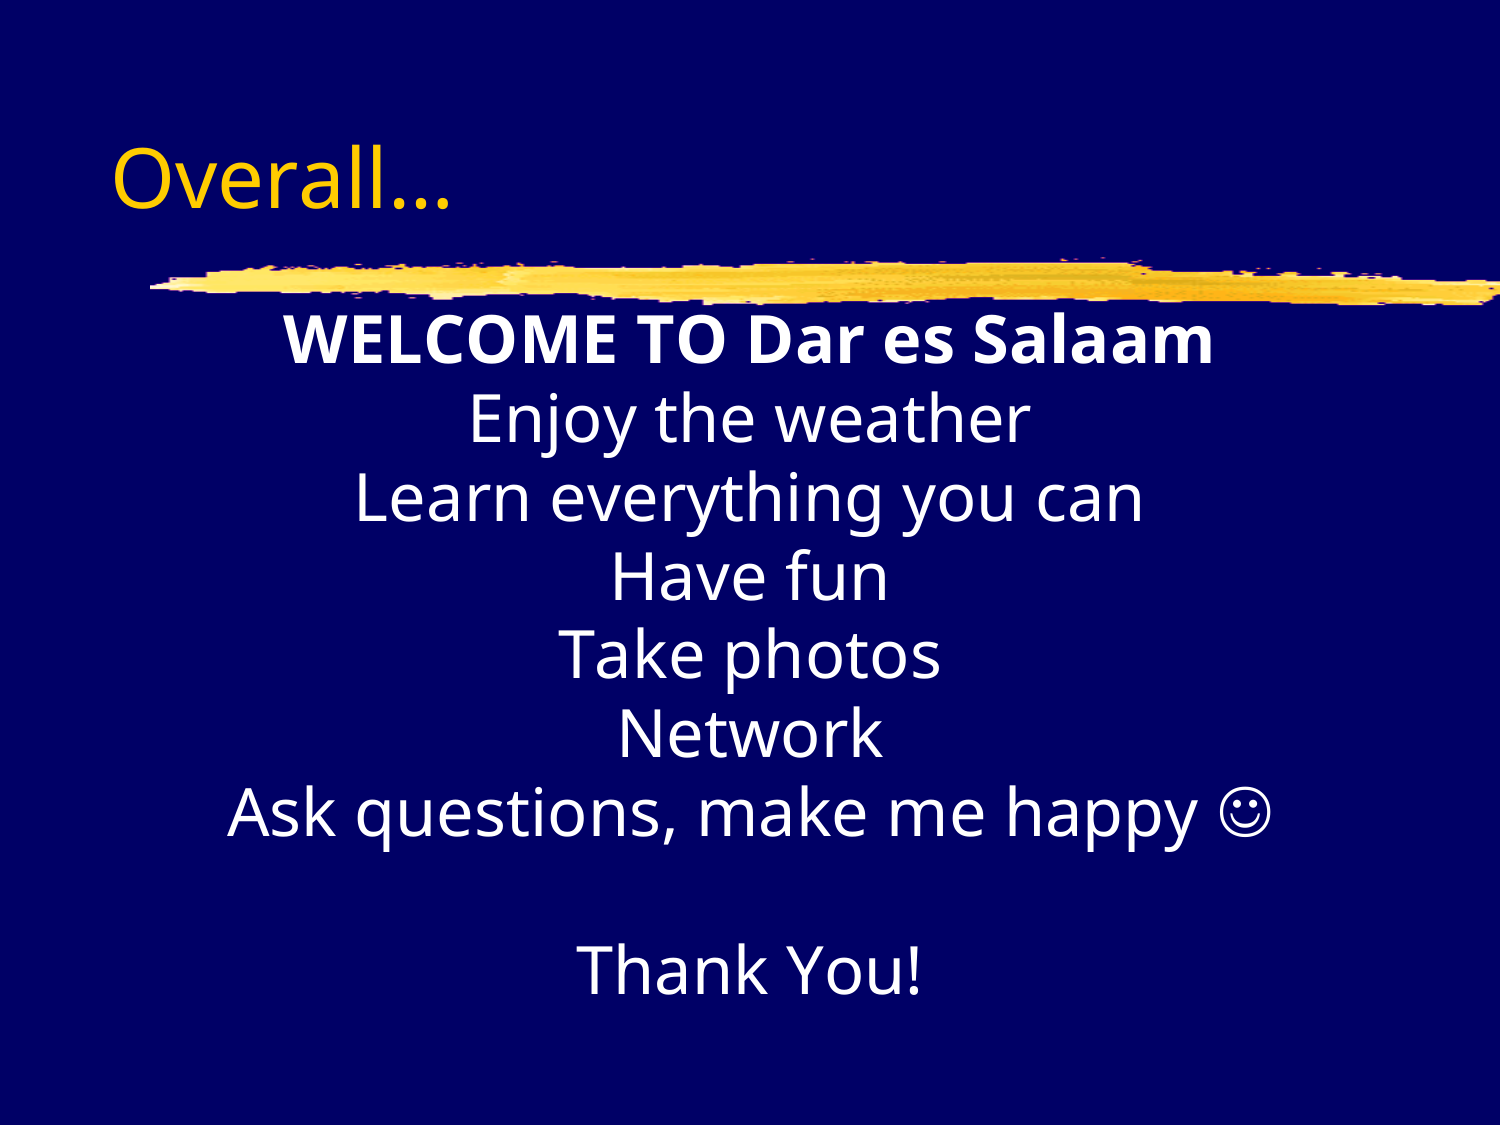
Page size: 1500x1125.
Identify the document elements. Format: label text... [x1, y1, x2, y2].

list WELCOME TO Dar es Salaam Enjoy the weather Learn everything you can Have fun Take photos Network Ask questions, make me happy  Thank You! [110, 312, 1391, 1118]
title Overall… [110, 78, 1391, 297]
picture [150, 252, 1500, 316]
